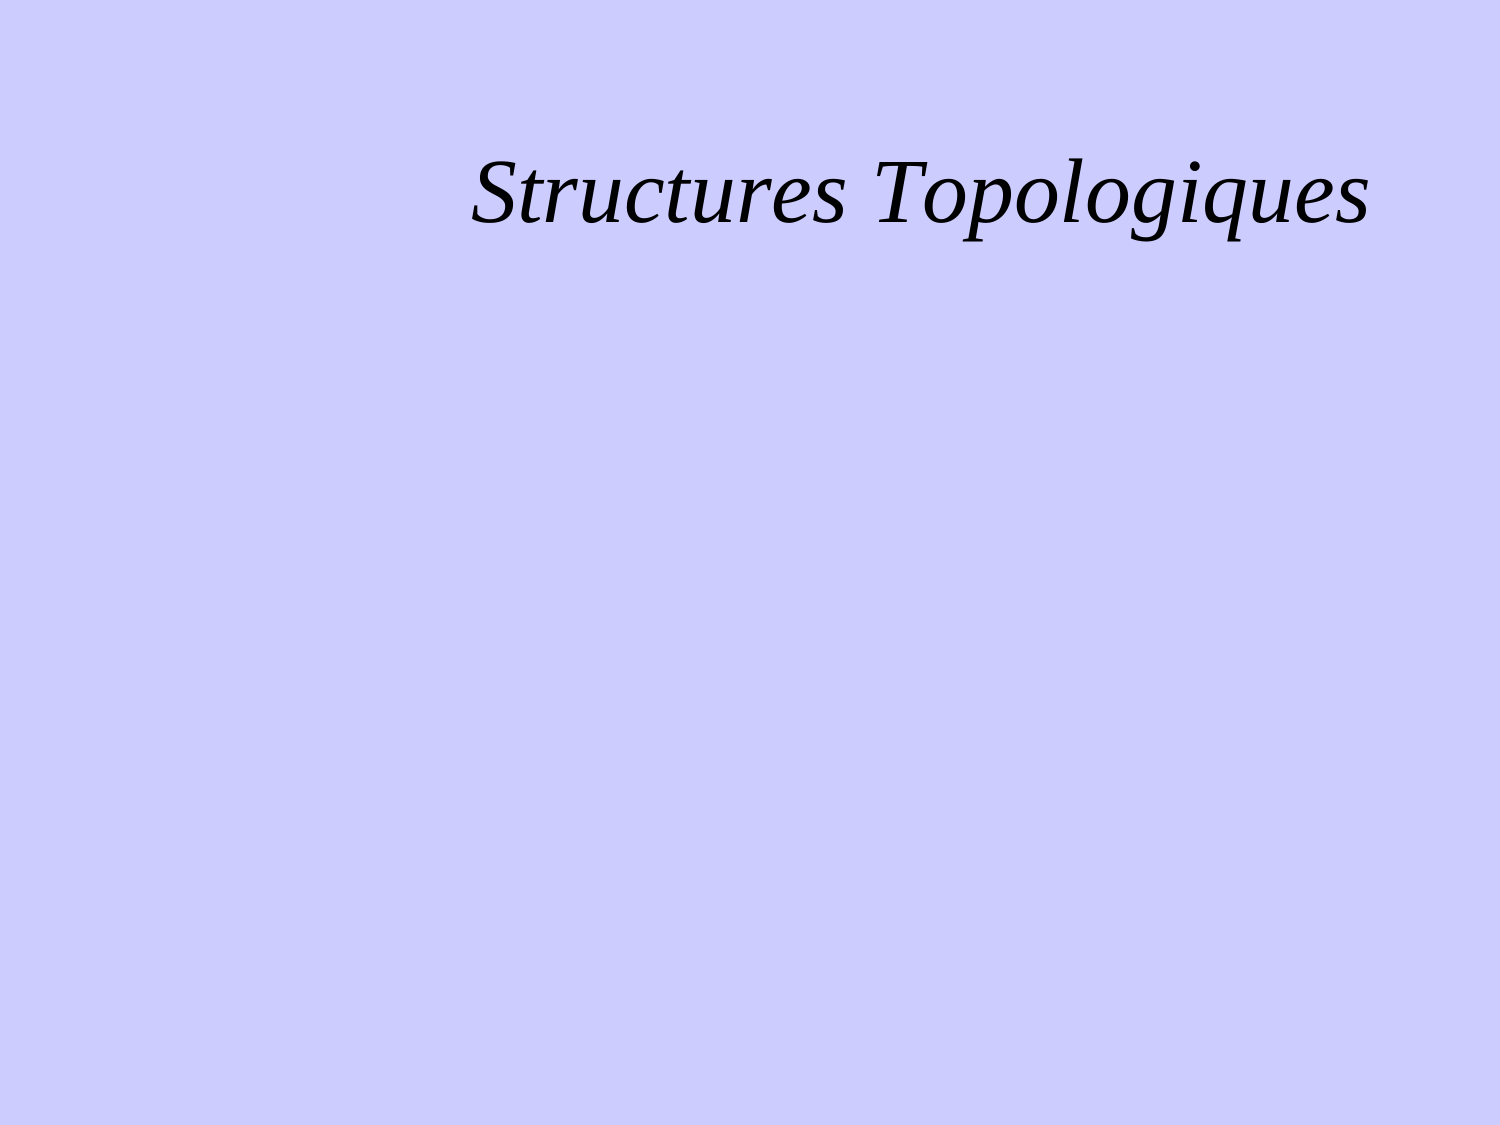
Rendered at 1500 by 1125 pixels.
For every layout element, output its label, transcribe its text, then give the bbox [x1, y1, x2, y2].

title Structures Topologiques [112, 62, 1388, 250]
